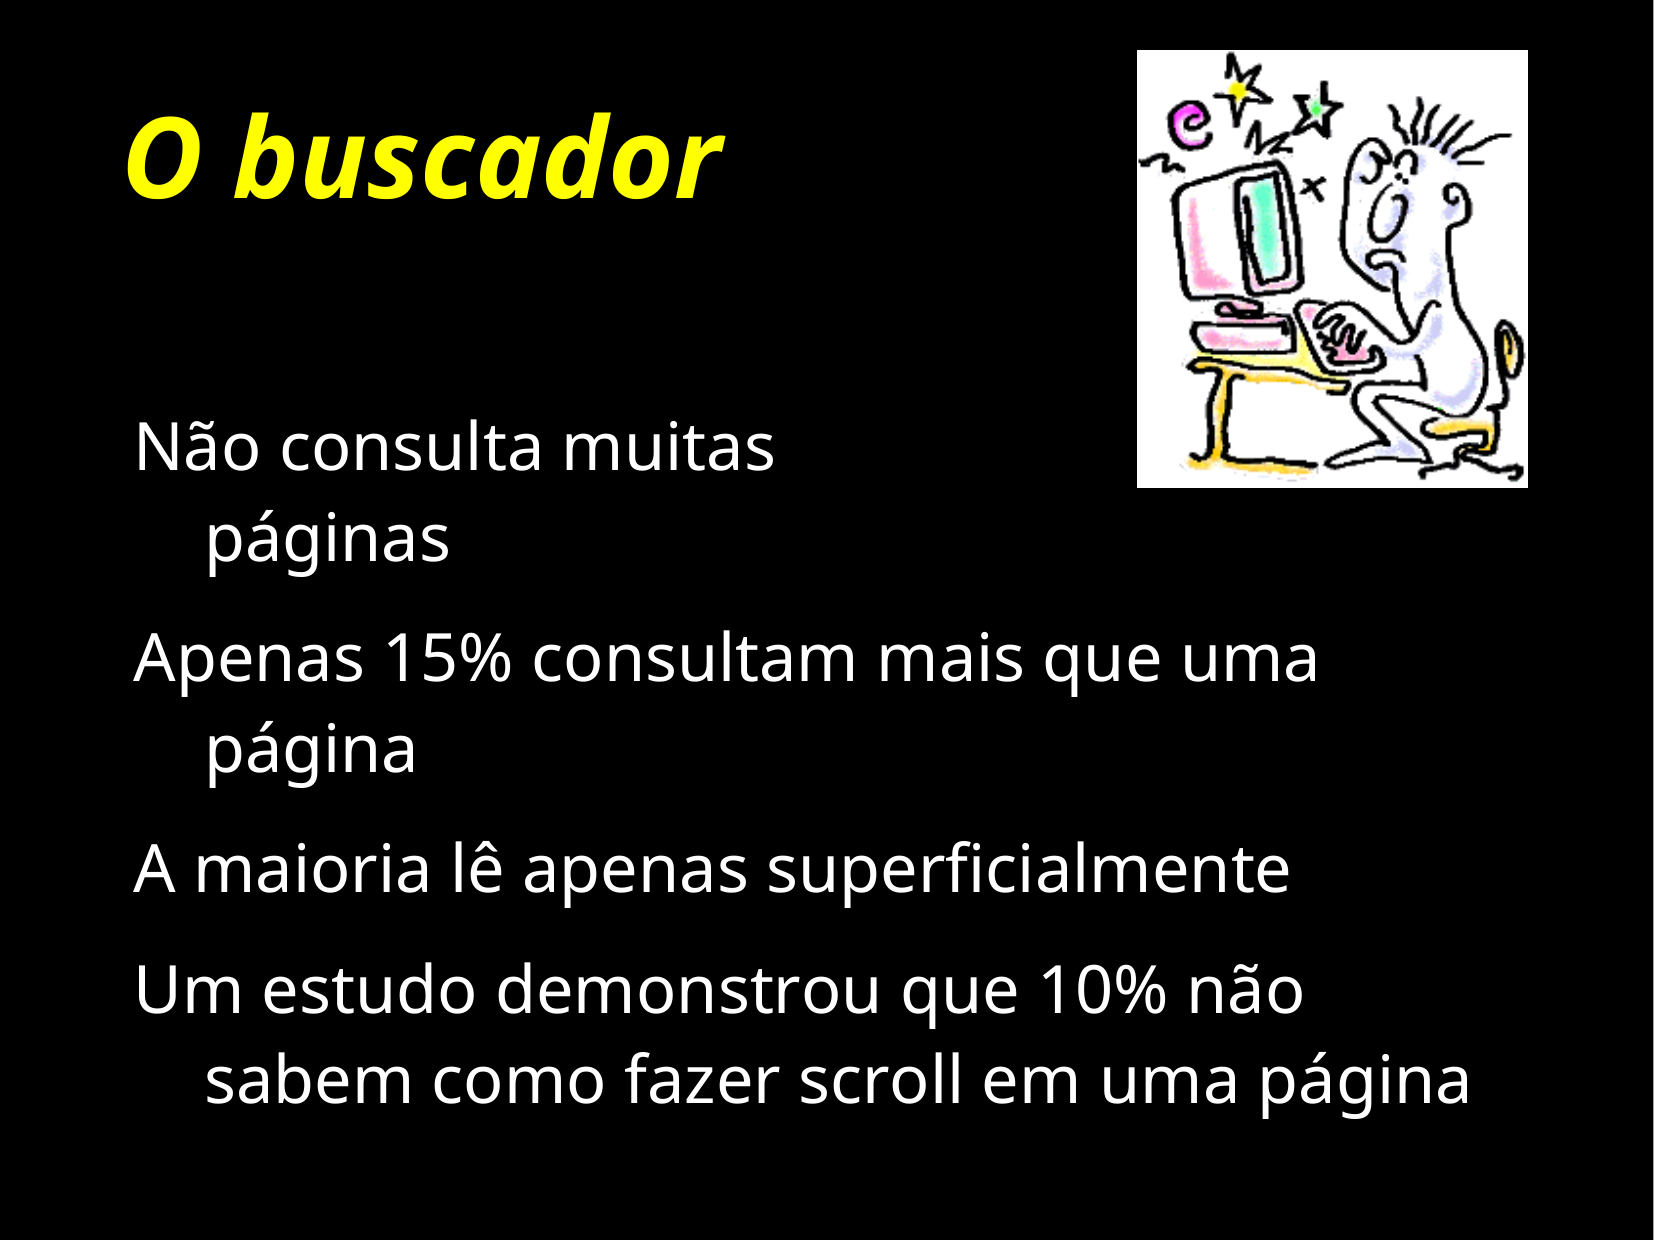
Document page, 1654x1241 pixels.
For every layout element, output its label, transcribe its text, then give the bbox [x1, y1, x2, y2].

picture [1137, 50, 1528, 488]
title O buscador [1528, 50, 1534, 259]
list Não consulta muitas páginas Apenas 15% consultam mais que uma página A maioria lê apenas superficialmente Um estudo demonstrou que 10% não sabem como fazer scroll em uma página [121, 399, 1534, 1181]
title O buscador [121, 50, 1137, 259]
